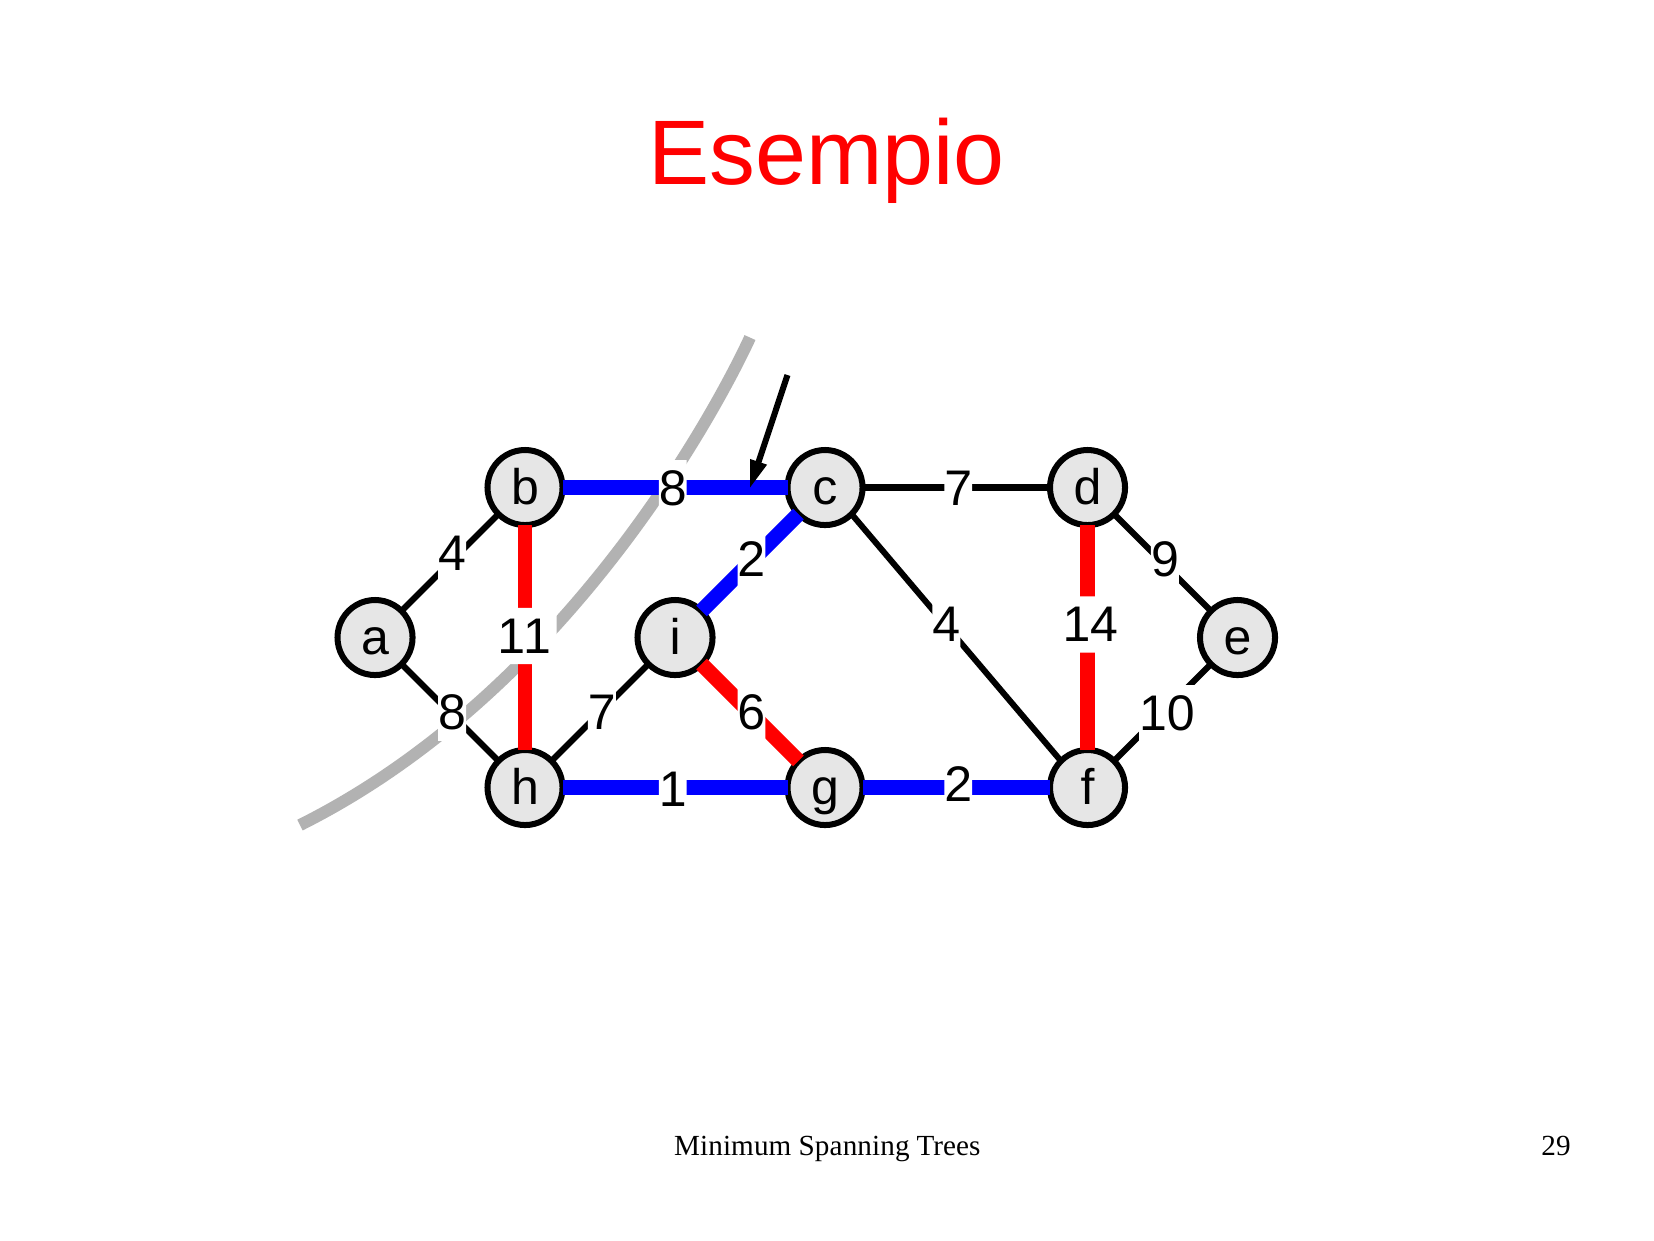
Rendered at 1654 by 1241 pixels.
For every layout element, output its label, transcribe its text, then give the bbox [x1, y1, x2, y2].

text_box 11 [497, 607, 557, 665]
text_box 7 [944, 460, 973, 517]
text_box 2 [944, 756, 973, 813]
text_box h [487, 750, 563, 826]
text_box 6 [737, 684, 766, 742]
text_box c [788, 450, 863, 526]
text_box 4 [438, 525, 467, 582]
text_box g [788, 750, 863, 826]
text_box d [1050, 450, 1126, 525]
text_box f [1050, 750, 1126, 826]
text_box e [1200, 600, 1276, 676]
text_box 2 [737, 531, 766, 588]
text_box 14 [1062, 596, 1119, 653]
text_box a [337, 600, 413, 676]
text_box 4 [932, 596, 961, 653]
text_box i [637, 600, 713, 676]
title Esempio [82, 49, 1571, 257]
text_box 7 [587, 684, 616, 742]
text_box 8 [438, 684, 467, 741]
text_box 1 [658, 761, 687, 818]
text_box 9 [1150, 531, 1179, 588]
text_box 10 [1139, 685, 1195, 742]
text_box 8 [658, 460, 687, 517]
text_box b [487, 450, 563, 525]
